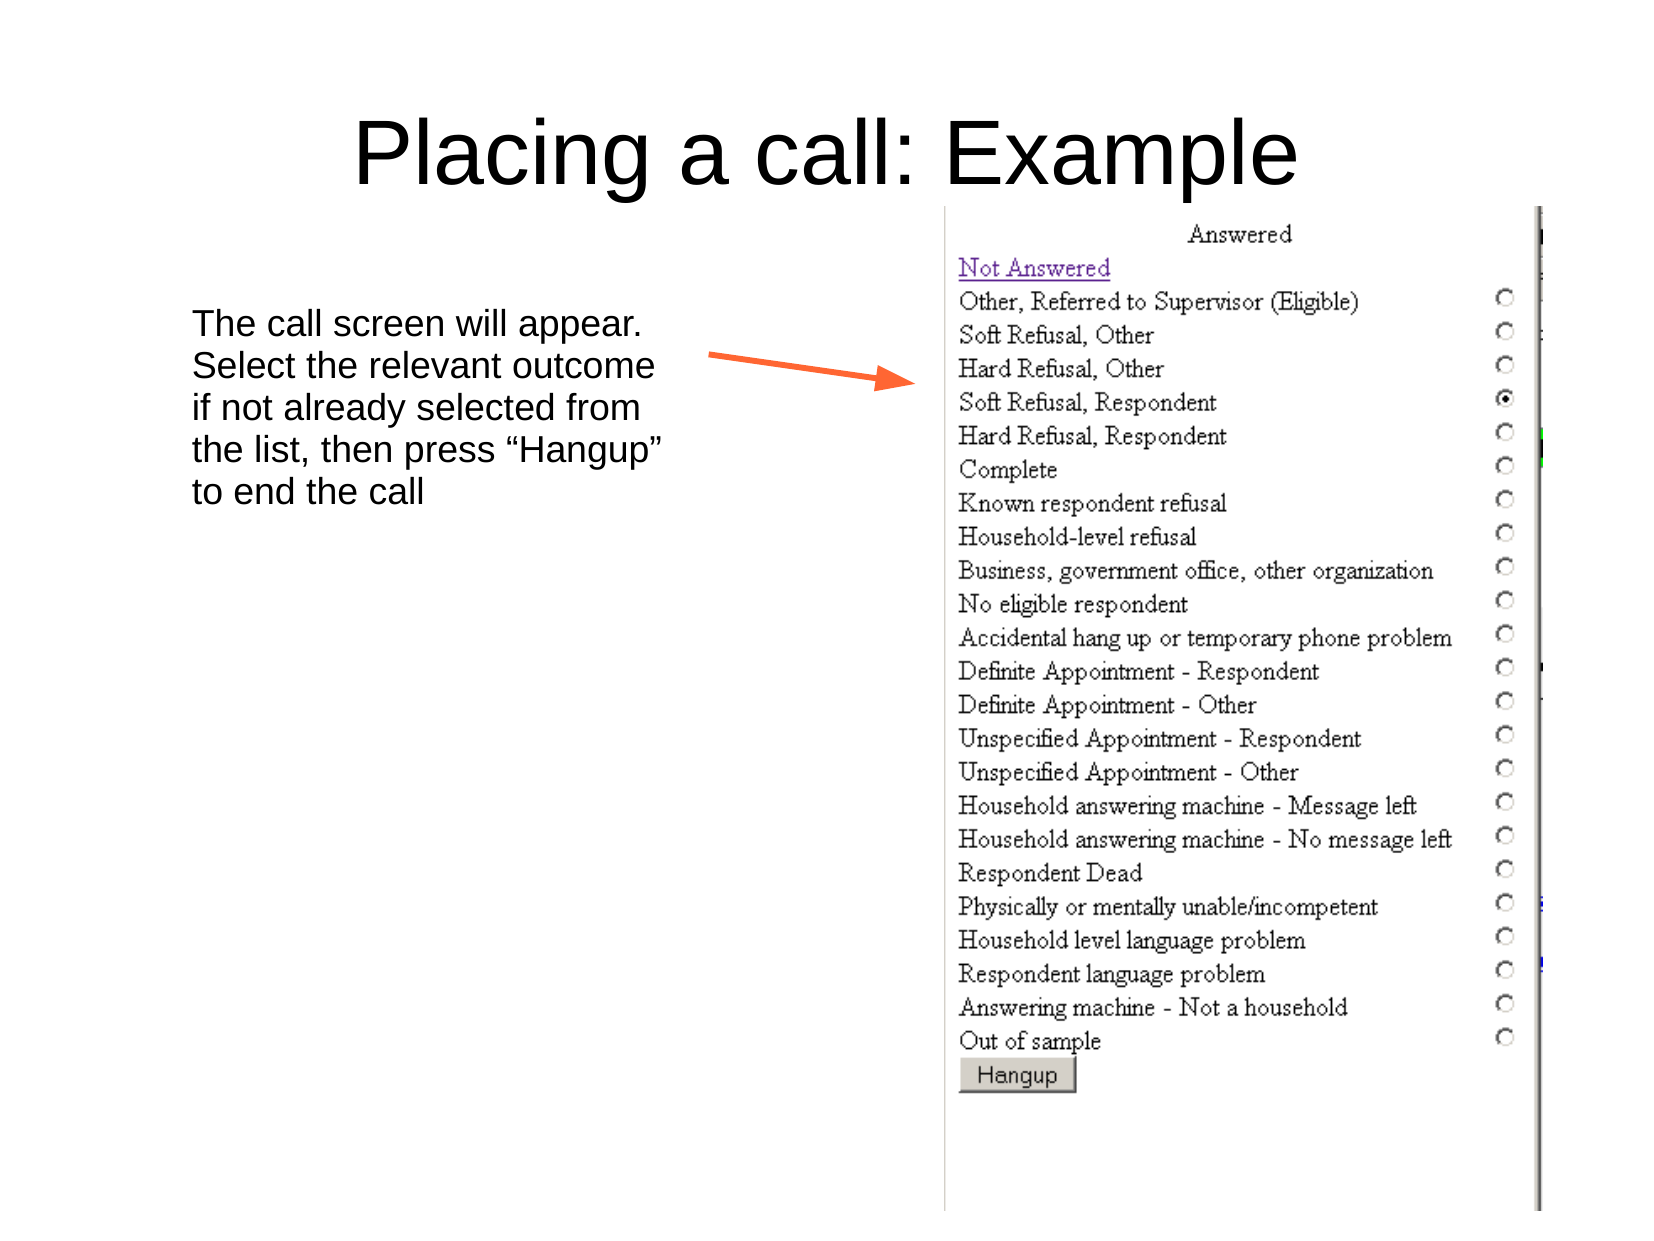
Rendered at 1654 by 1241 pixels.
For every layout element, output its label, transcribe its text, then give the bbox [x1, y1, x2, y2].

title Placing a call: Example [82, 56, 1571, 250]
picture [944, 206, 1543, 1211]
text_box The call screen will appear. Select the relevant outcome if not already selected from the list, then press “Hangup” to end the call [177, 295, 680, 563]
